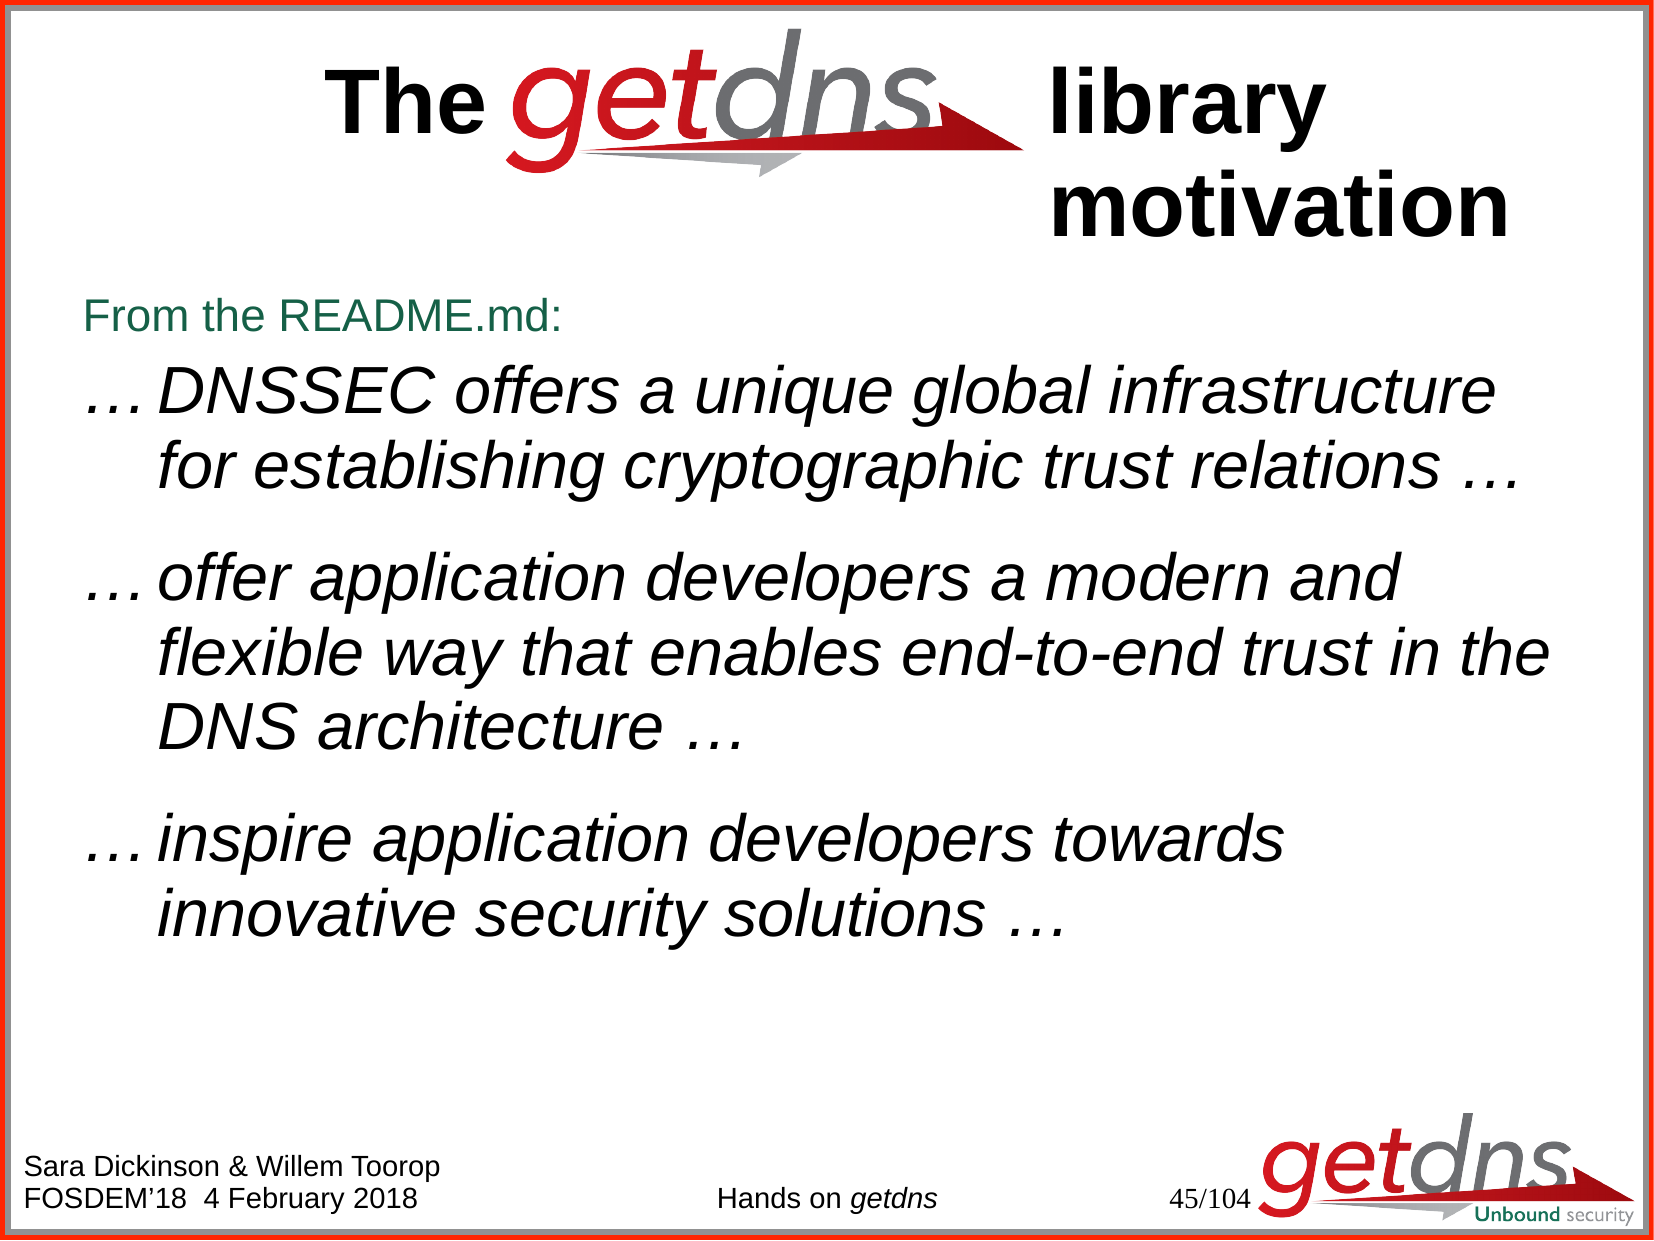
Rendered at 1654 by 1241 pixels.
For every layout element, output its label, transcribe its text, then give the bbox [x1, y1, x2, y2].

picture [1251, 1217, 1642, 1232]
picture [496, 20, 1034, 49]
title The library [324, 49, 1642, 257]
list From the README.md: … DNSSEC offers a unique global infrastructure for establishing cryptographic trust relations … … offer application developers a modern and flexible way that enables end-to-end trust in the DNS architecture … … inspire application developers towards innovative security solutions … [82, 290, 1654, 1217]
text_box motivation [1048, 153, 1542, 256]
